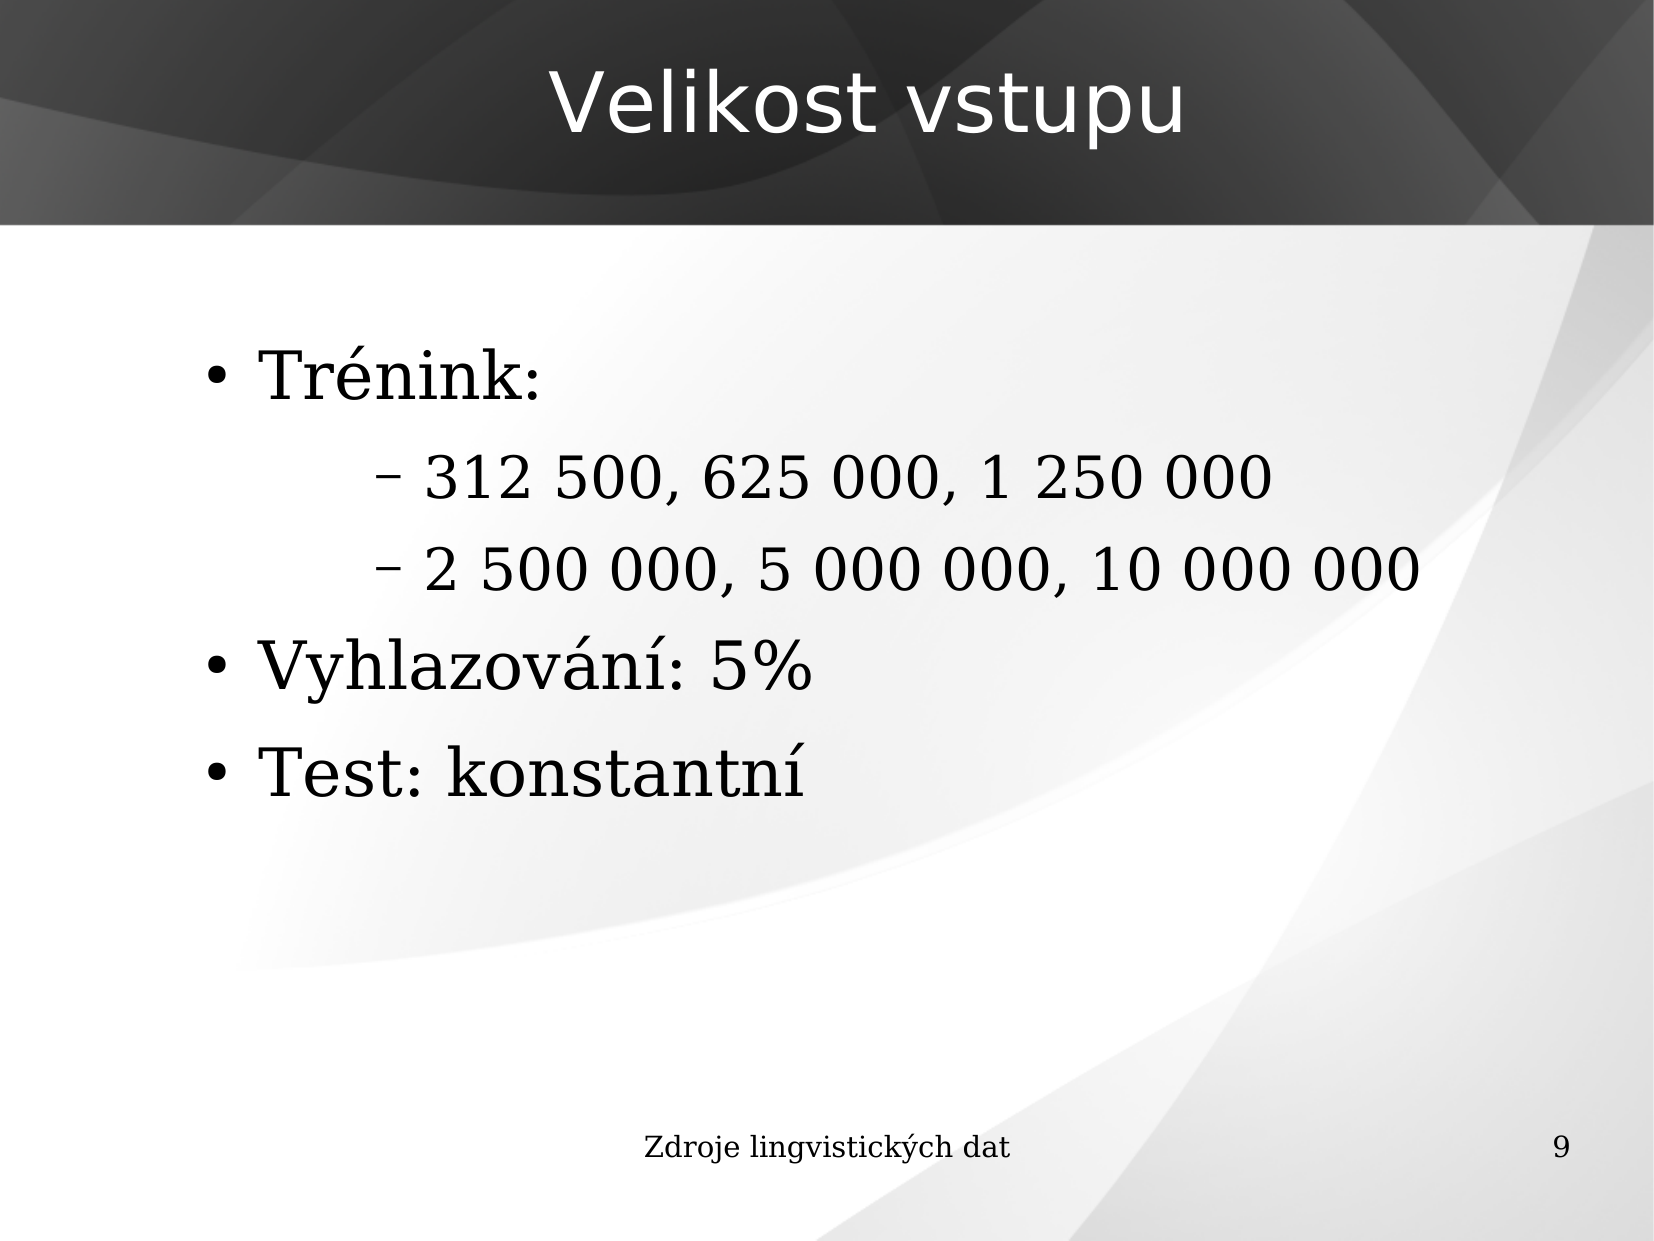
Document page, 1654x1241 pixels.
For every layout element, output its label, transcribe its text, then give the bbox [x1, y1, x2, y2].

picture [0, 0, 1654, 1241]
title Velikost vstupu [124, 0, 1613, 208]
list Trénink: 312 500, 625 000, 1 250 000 2 500 000, 5 000 000, 10 000 000 Vyhlazování: 5% Test: konstantní [187, 337, 1538, 998]
